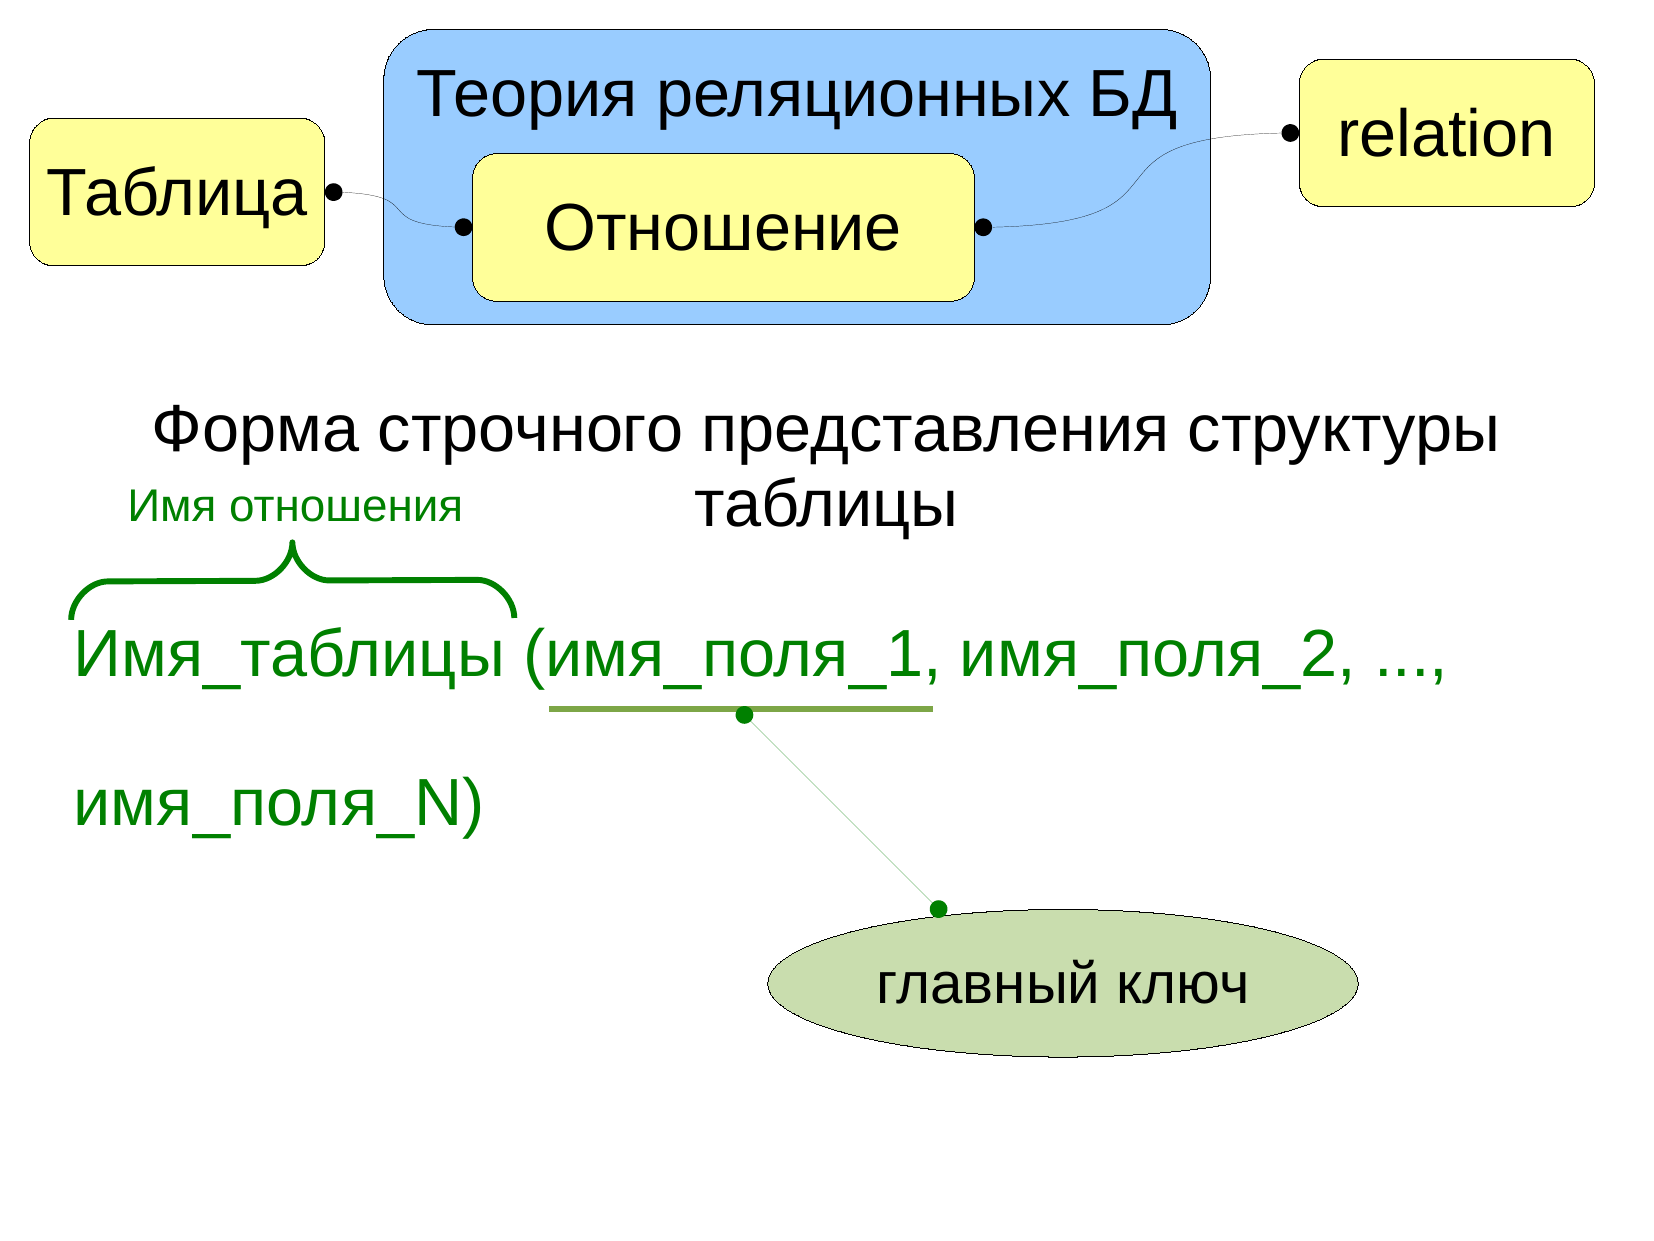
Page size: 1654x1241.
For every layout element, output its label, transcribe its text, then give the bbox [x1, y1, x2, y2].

text_box relation [1299, 59, 1595, 207]
text_box Теория реляционных БД [383, 140, 1211, 325]
text_box Отношение [472, 153, 975, 302]
text_box Таблица [29, 118, 325, 266]
text_box Форма строчного представления структуры таблицы Имя_таблицы (имя_поля_1, имя_поля_2, ..., имя_поля_N) [59, 383, 1595, 848]
text_box главный ключ [767, 909, 1359, 1058]
text_box Имя отношения [59, 472, 532, 539]
text_box Теория реляционных БД [383, 29, 1211, 227]
